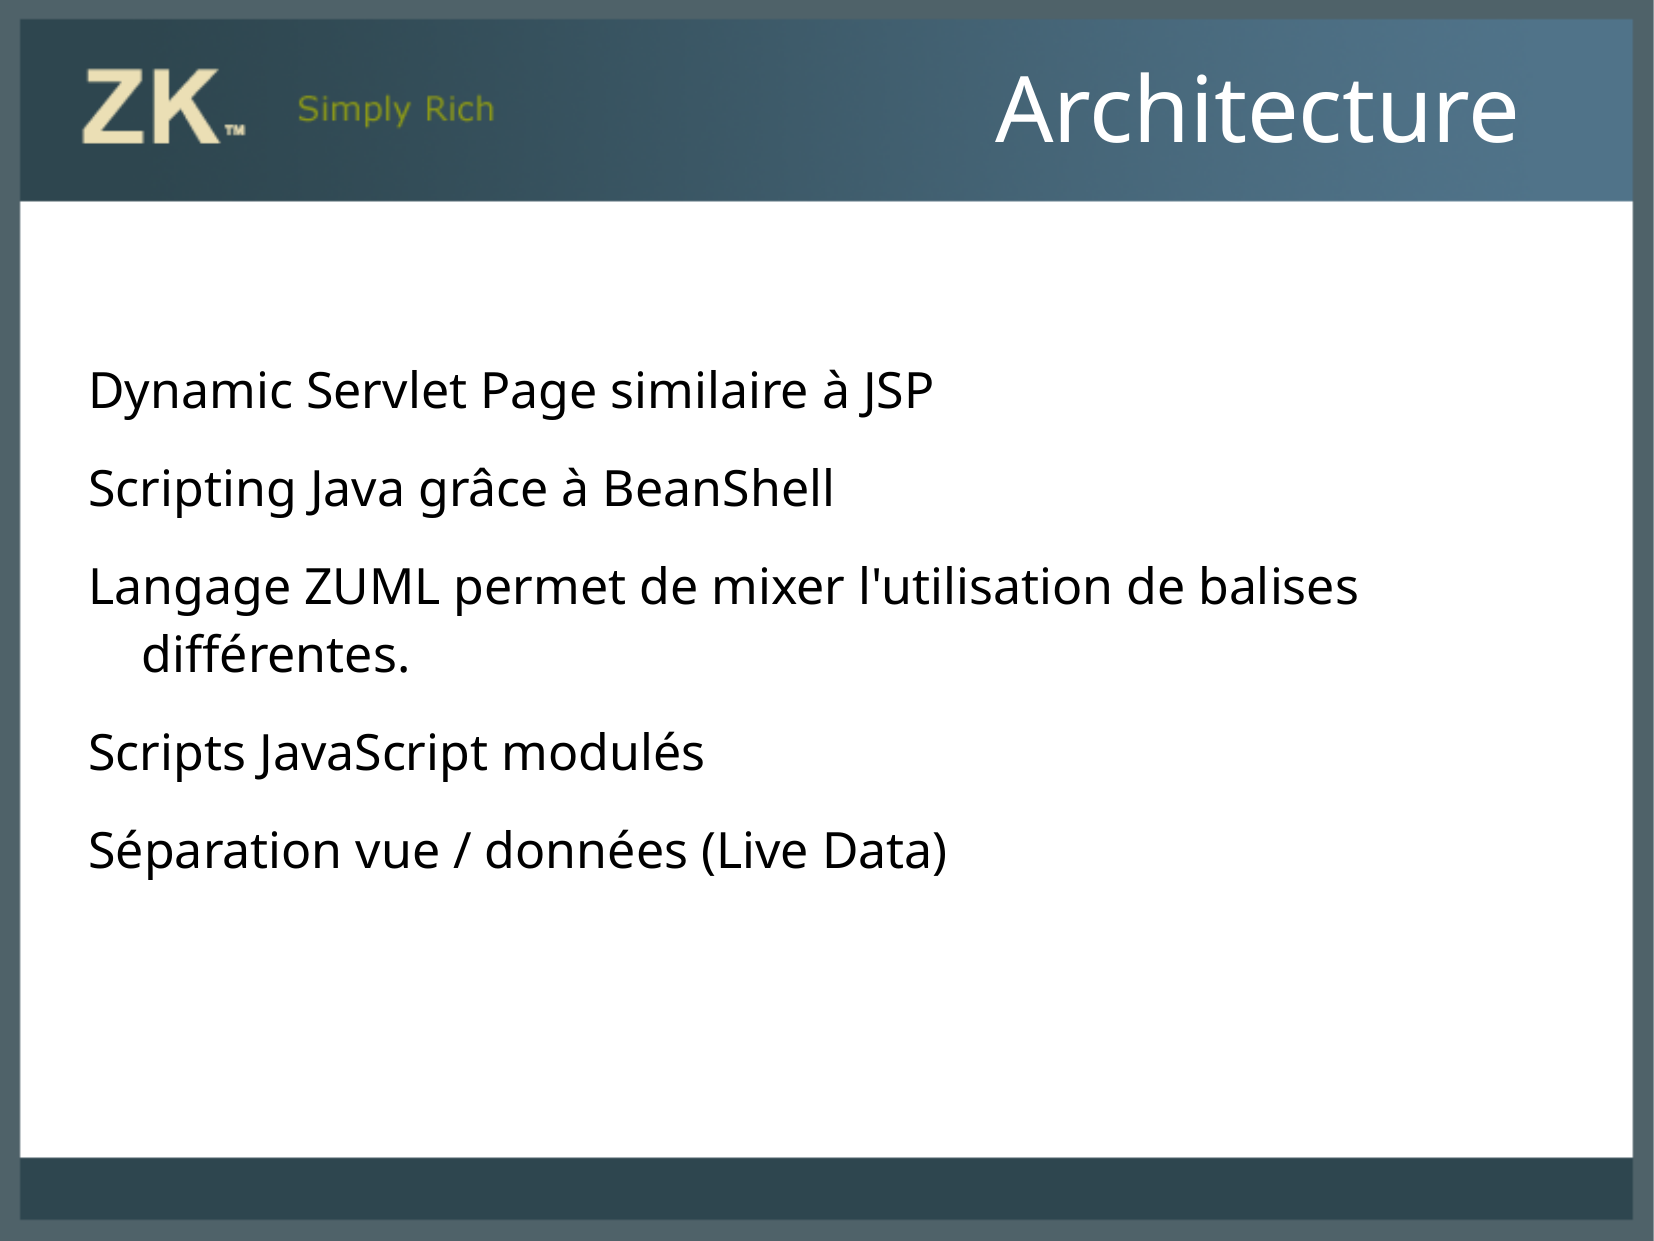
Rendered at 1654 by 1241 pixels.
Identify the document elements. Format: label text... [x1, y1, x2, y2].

picture [0, 0, 1654, 1241]
title Architecture [885, 36, 1630, 178]
list Dynamic Servlet Page similaire à JSP Scripting Java grâce à BeanShell Langage ZUML permet de mixer l'utilisation de balises différentes. Scripts JavaScript modulés Séparation vue / données (Live Data) [70, 355, 1524, 922]
